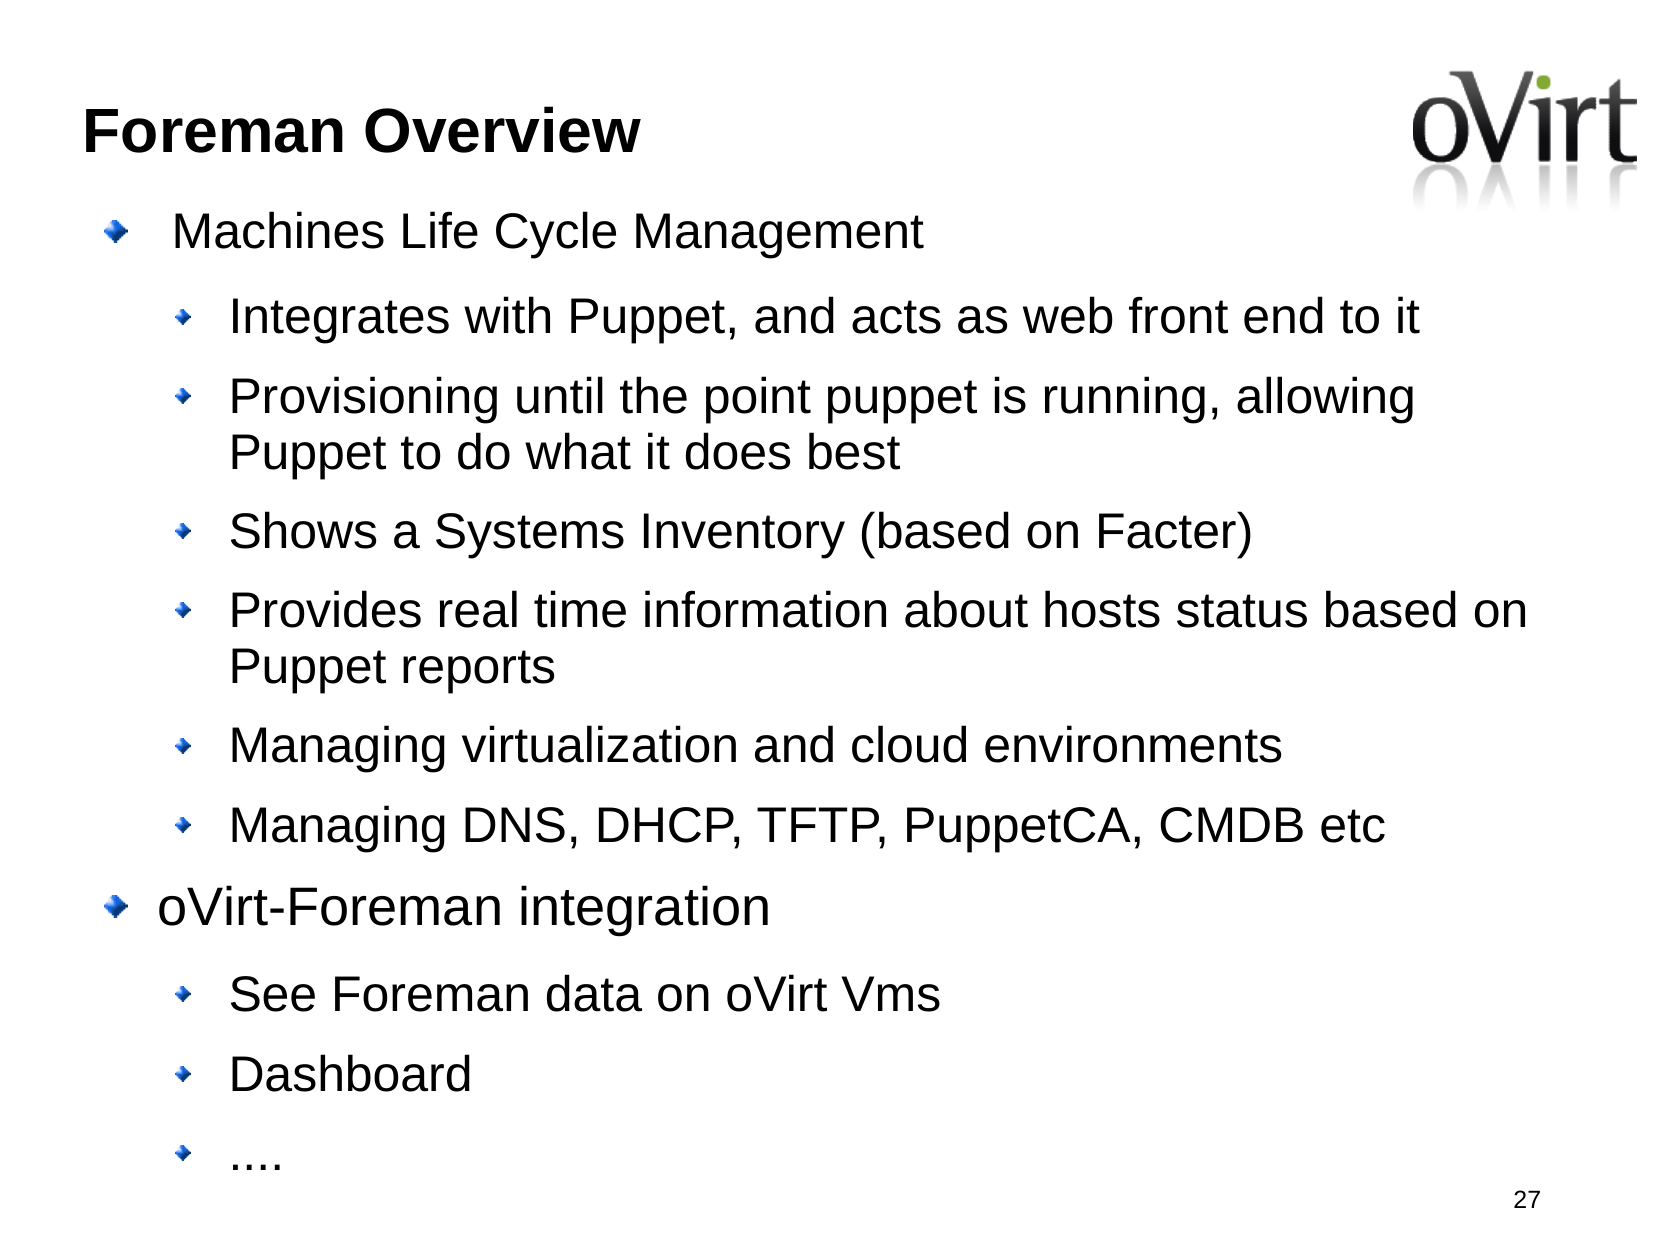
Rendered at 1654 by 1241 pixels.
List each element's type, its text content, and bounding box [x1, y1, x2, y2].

title Foreman Overview [82, 37, 1303, 226]
list Machines Life Cycle Management Integrates with Puppet, and acts as web front end to it Provisioning until the point puppet is running, allowing Puppet to do what it does best Shows a Systems Inventory (based on Facter) Provides real time information about hosts status based on Puppet reports Managing virtualization and cloud environments Managing DNS, DHCP, TFTP, PuppetCA, CMDB etc oVirt-Foreman integration See Foreman data on oVirt Vms Dashboard .... [86, 203, 1576, 1182]
picture [1413, 63, 1637, 212]
